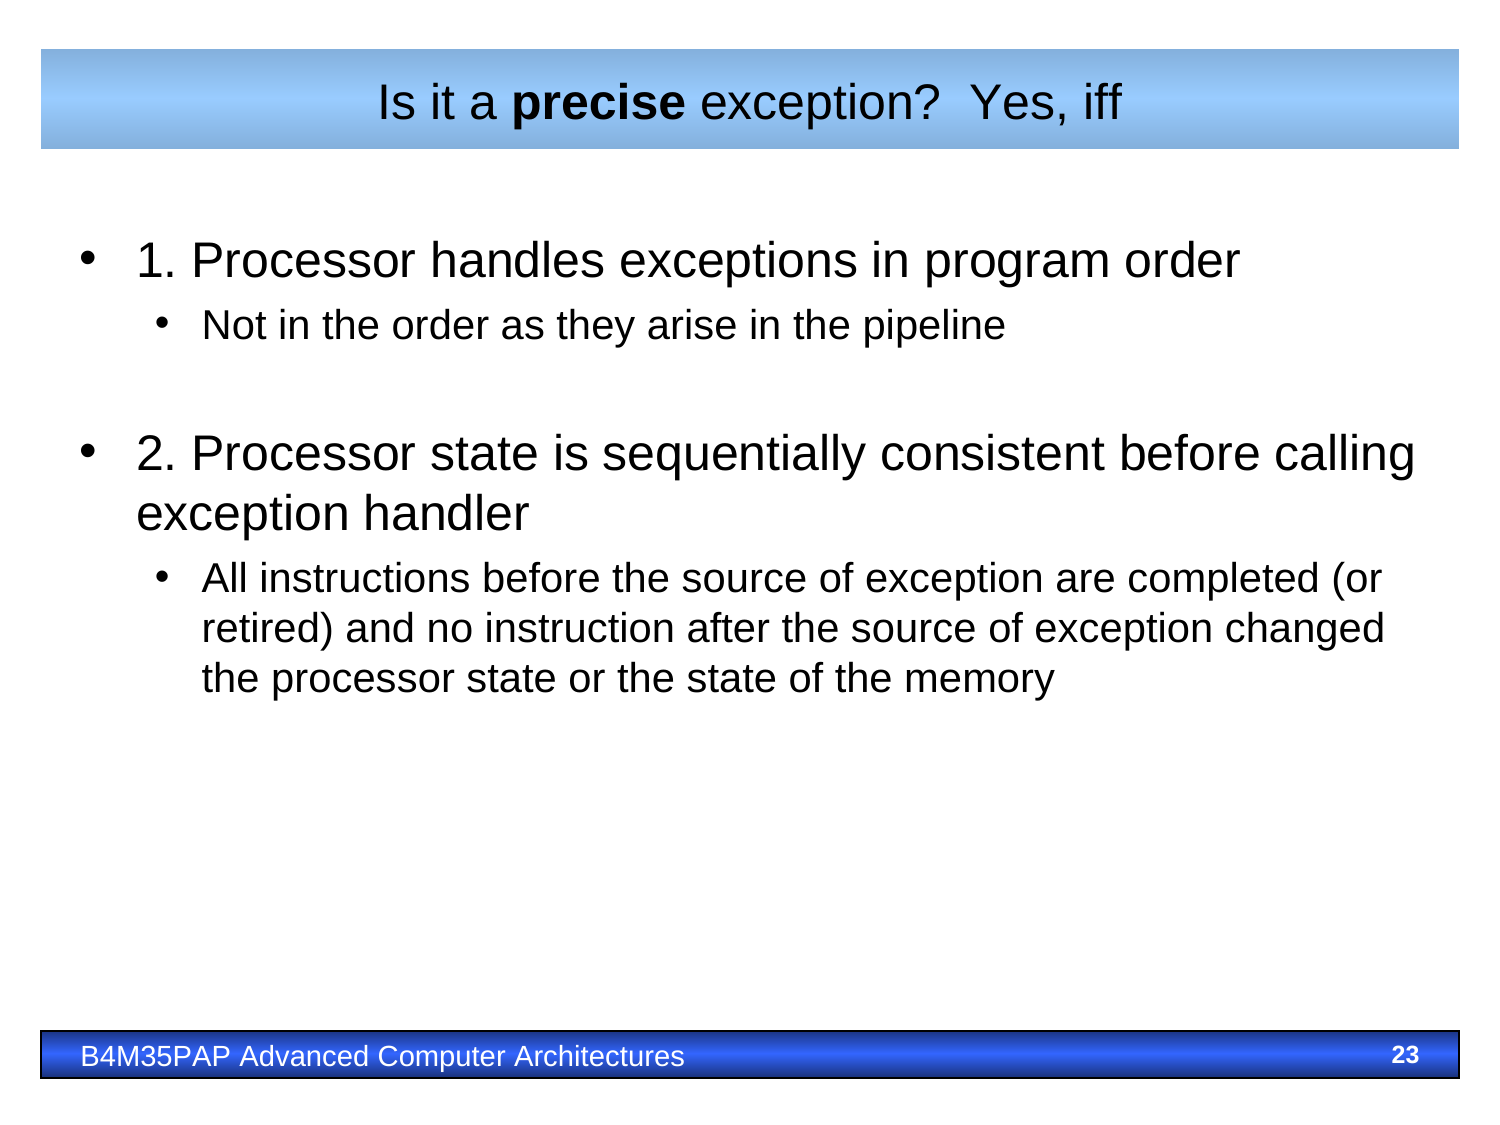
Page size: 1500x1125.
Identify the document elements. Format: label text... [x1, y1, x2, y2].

list 1. Processor handles exceptions in program order Not in the order as they arise in the pipeline 2. Processor state is sequentially consistent before calling exception handler All instructions before the source of exception are completed (or retired) and no instruction after the source of exception changed the processor state or the state of the memory [64, 219, 1436, 1000]
title Is it a precise exception? Yes, iff [41, 49, 1459, 149]
